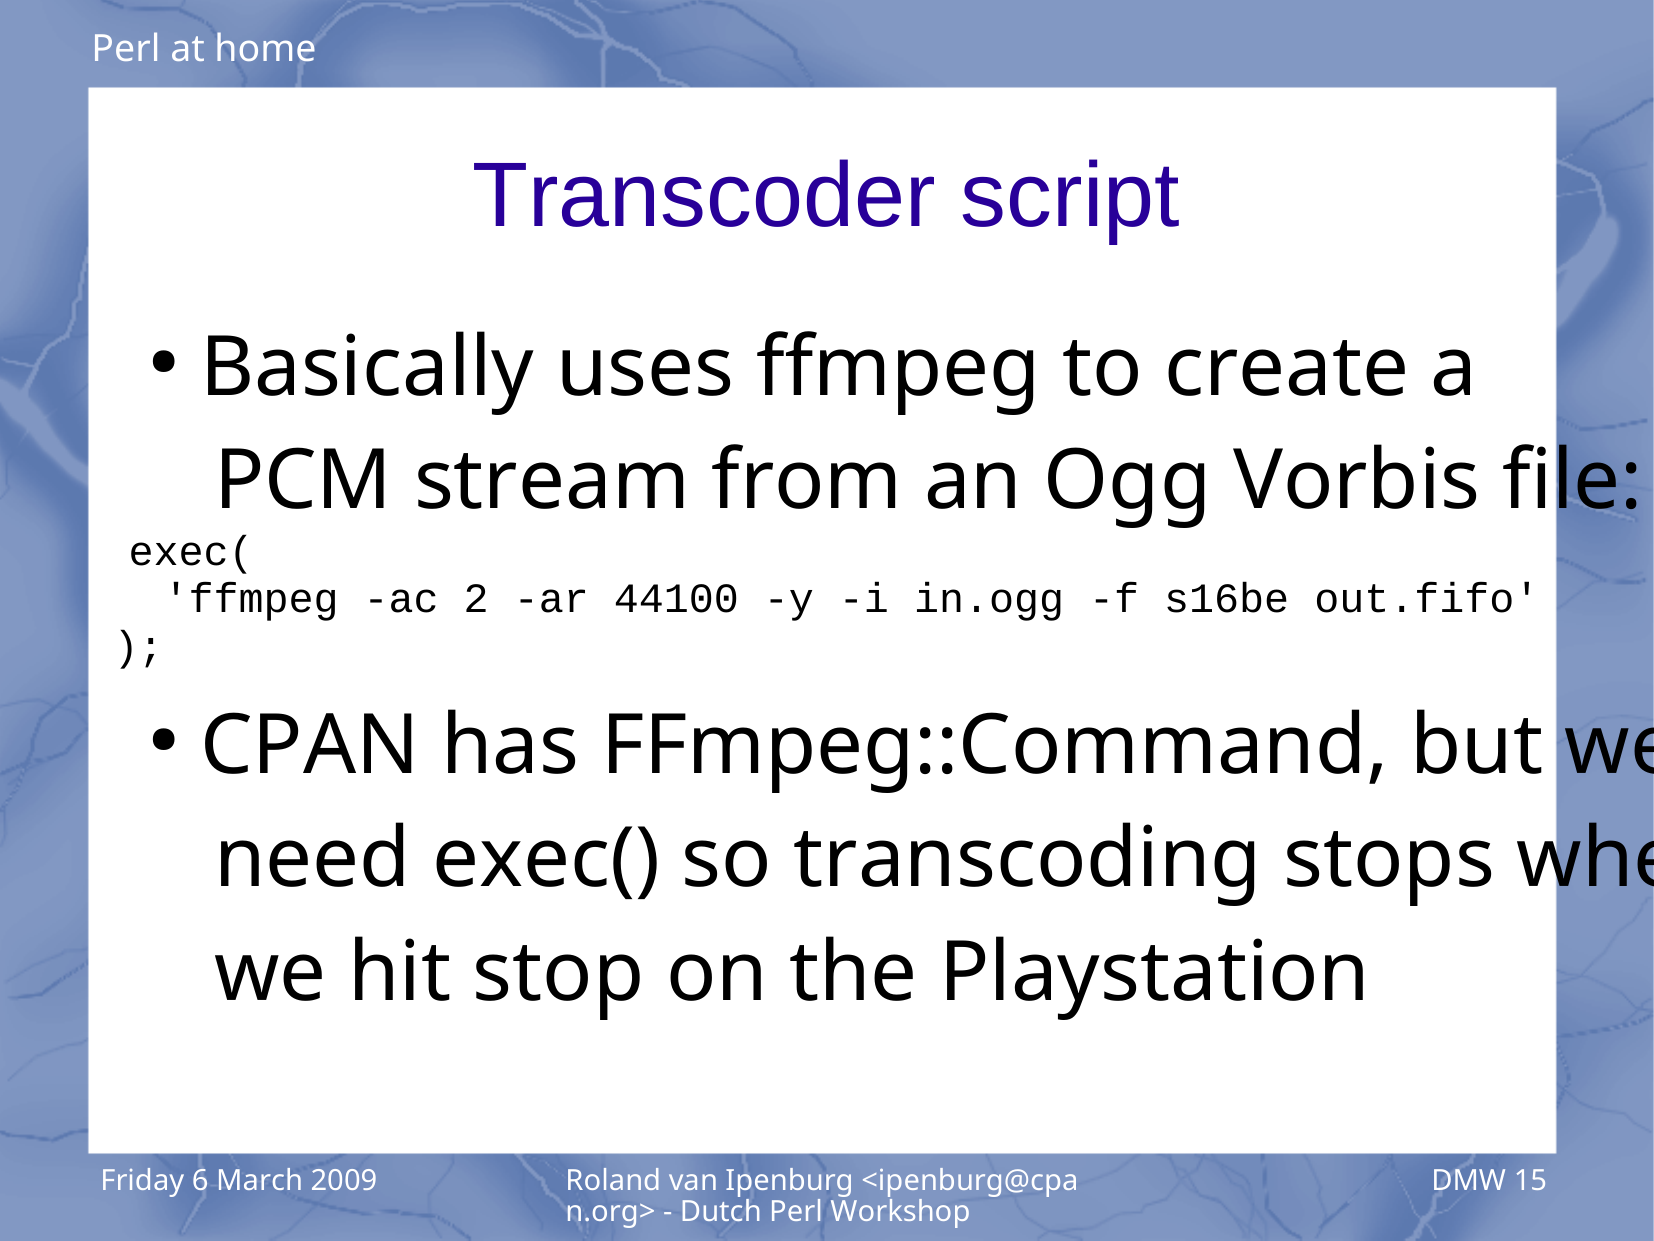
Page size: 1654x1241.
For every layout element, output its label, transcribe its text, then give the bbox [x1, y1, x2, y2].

picture [1645, 847, 1654, 859]
text_box CPAN has FFmpeg::Command, but we need exec() so transcoding stops when we hit stop on the Playstation [123, 666, 1565, 990]
picture [1642, 752, 1654, 767]
text_box exec( 'ffmpeg -ac 2 -ar 44100 -y -i in.ogg -f s16be out.fifo' ); [88, 513, 1565, 691]
picture [1645, 865, 1654, 880]
text_box Basically uses ffmpeg to create a PCM stream from an Ogg Vorbis file: [123, 288, 1478, 516]
title Transcoder script [118, 98, 1536, 291]
picture [1642, 734, 1654, 746]
picture [0, 0, 1654, 1241]
